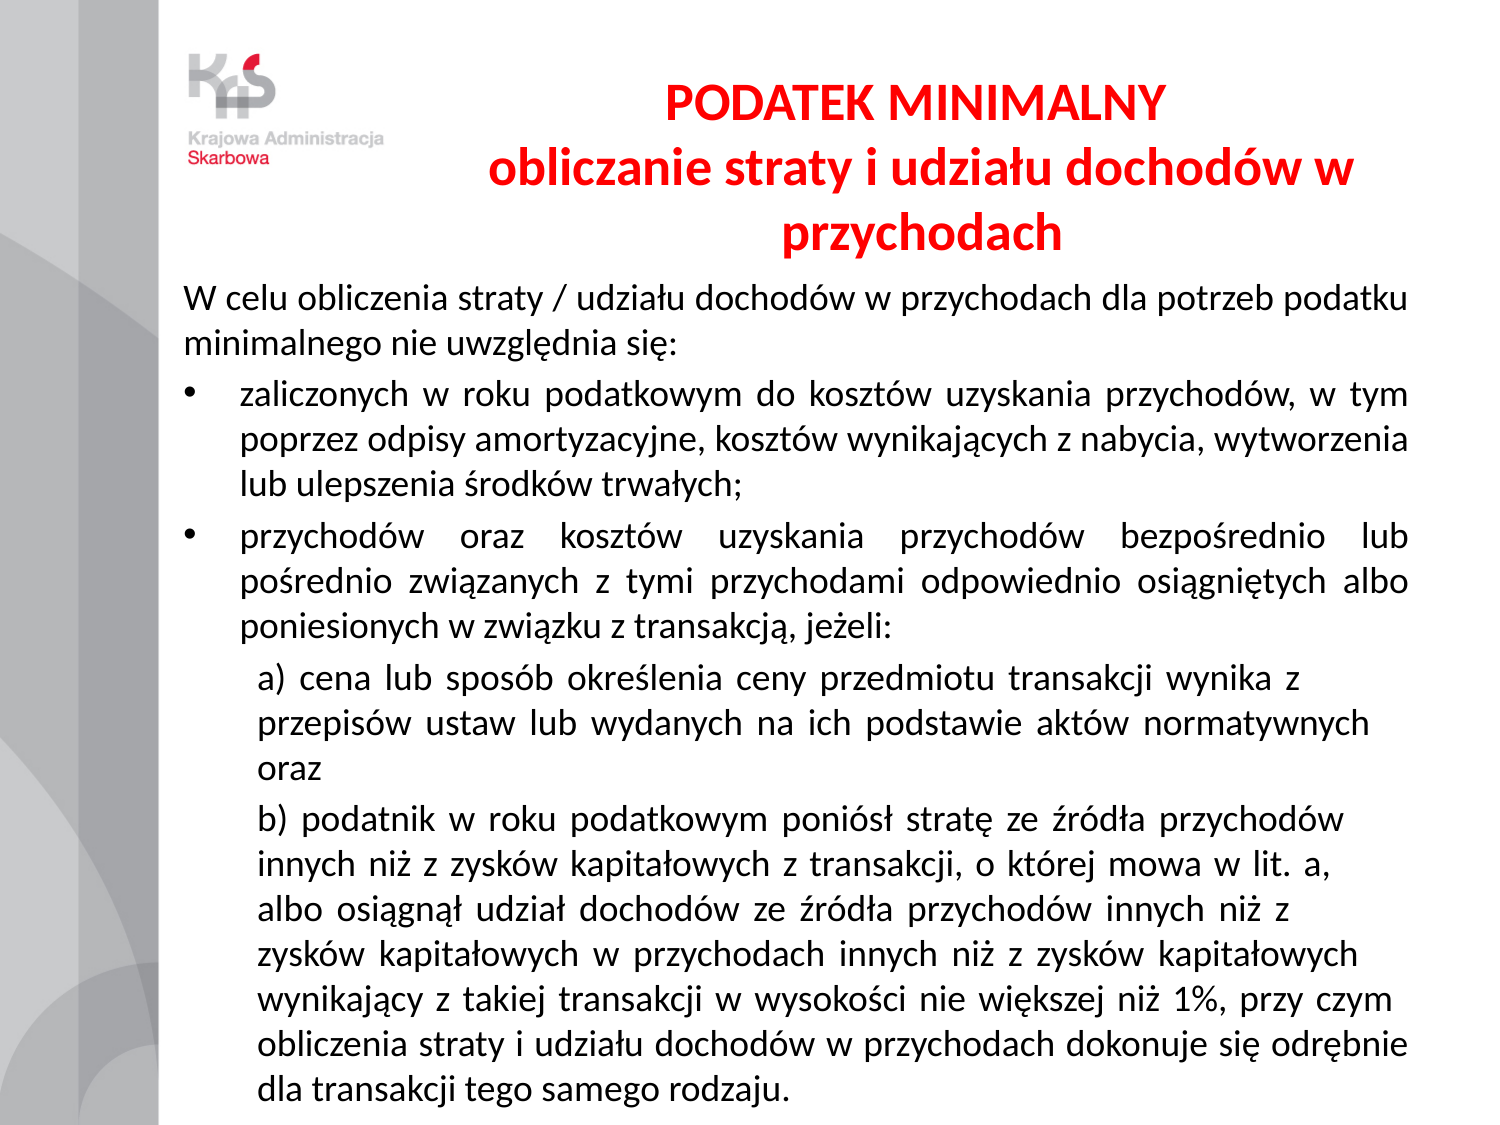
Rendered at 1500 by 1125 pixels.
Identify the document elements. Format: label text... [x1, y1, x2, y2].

list W celu obliczenia straty / udziału dochodów w przychodach dla potrzeb podatku minimalnego nie uwzględnia się: zaliczonych w roku podatkowym do kosztów uzyskania przychodów, w tym poprzez odpisy amortyzacyjne, kosztów wynikających z nabycia, wytworzenia lub ulepszenia środków trwałych; przychodów oraz kosztów uzyskania przychodów bezpośrednio lub pośrednio związanych z tymi przychodami odpowiednio osiągniętych albo poniesionych w związku z transakcją, jeżeli: a) cena lub sposób określenia ceny przedmiotu transakcji wynika z przepisów ustaw lub wydanych na ich podstawie aktów normatywnych oraz b) podatnik w roku podatkowym poniósł stratę ze źródła przychodów innych niż z zysków kapitałowych z transakcji, o której mowa w lit. a, albo osiągnął udział dochodów ze źródła przychodów innych niż z zysków kapitałowych w przychodach innych niż z zysków kapitałowych wynikający z takiej transakcji w wysokości nie większej niż 1%, przy czym obliczenia straty i udziału dochodów w przychodach dokonuje się odrębnie dla transakcji tego samego rodzaju. [168, 265, 1425, 1069]
title PODATEK MINIMALNY obliczanie straty i udziału dochodów w przychodach [420, 45, 1425, 233]
picture [0, 0, 1500, 1125]
